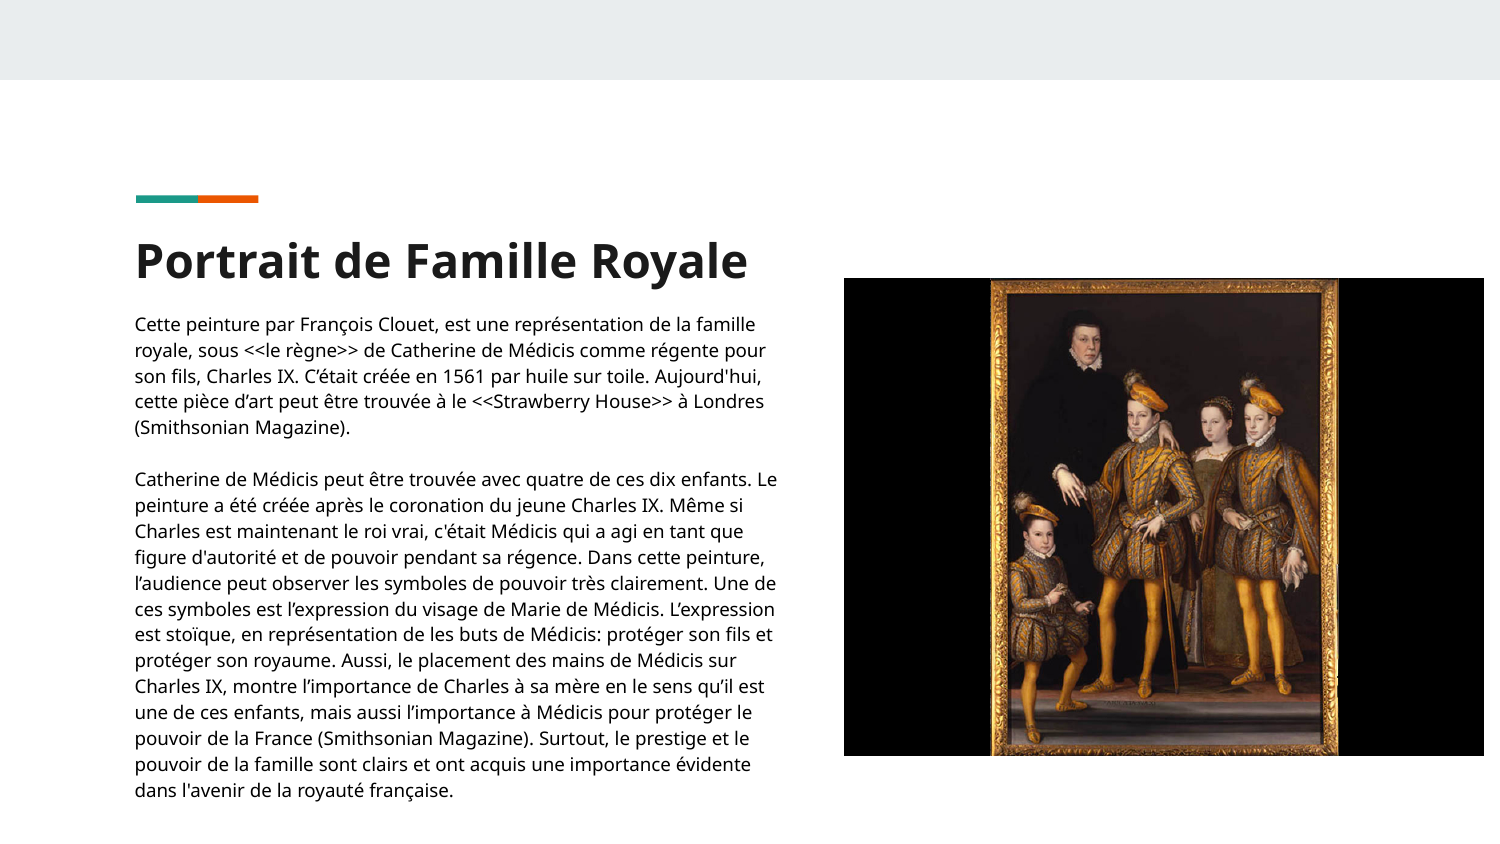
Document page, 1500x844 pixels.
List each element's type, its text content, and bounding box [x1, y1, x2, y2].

picture [844, 278, 1484, 756]
title Portrait de Famille Royale [119, 216, 865, 305]
list Cette peinture par François Clouet, est une représentation de la famille royale, sous <<le règne>> de Catherine de Médicis comme régente pour son fils, Charles IX. C’était créée en 1561 par huile sur toile. Aujourd'hui, cette pièce d’art peut être trouvée à le <<Strawberry House>> à Londres (Smithsonian Magazine). Catherine de Médicis peut être trouvée avec quatre de ces dix enfants. Le peinture a été créée après le coronation du jeune Charles IX. Même si Charles est maintenant le roi vrai, c'était Médicis qui a agi en tant que figure d'autorité et de pouvoir pendant sa régence. Dans cette peinture, l’audience peut observer les symboles de pouvoir très clairement. Une de ces symboles est l’expression du visage de Marie de Médicis. L’expression est stoïque, en représentation de les buts de Médicis: protéger son fils et protéger son royaume. Aussi, le placement des mains de Médicis sur Charles IX, montre l’importance de Charles à sa mère en le sens qu’il est une de ces enfants, mais aussi l’importance à Médicis pour protéger le pouvoir de la France (Smithsonian Magazine). Surtout, le prestige et le pouvoir de la famille sont clairs et ont acquis une importance évidente dans l'avenir de la royauté française. [119, 294, 802, 773]
